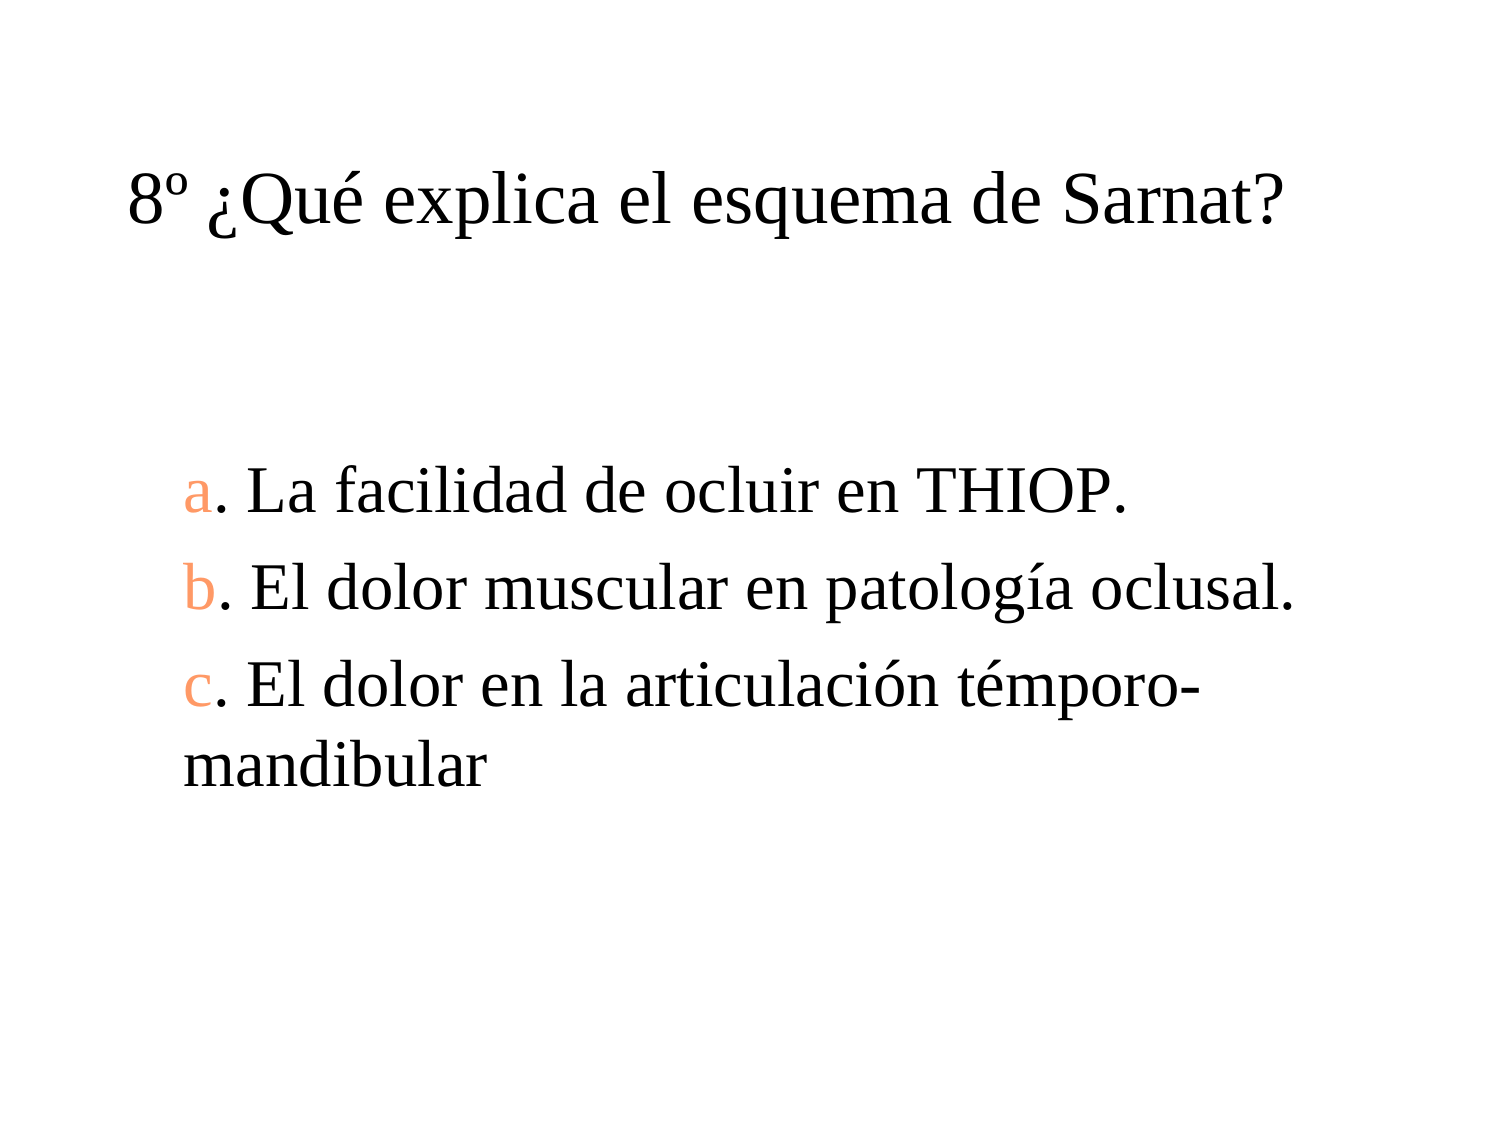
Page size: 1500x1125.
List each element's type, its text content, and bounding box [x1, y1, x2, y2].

list a. La facilidad de ocluir en THIOP. b. El dolor muscular en patología oclusal. c. El dolor en la articulación témporo-mandibular [112, 438, 1388, 1125]
title 8º ¿Qué explica el esquema de Sarnat? [112, 68, 1388, 319]
